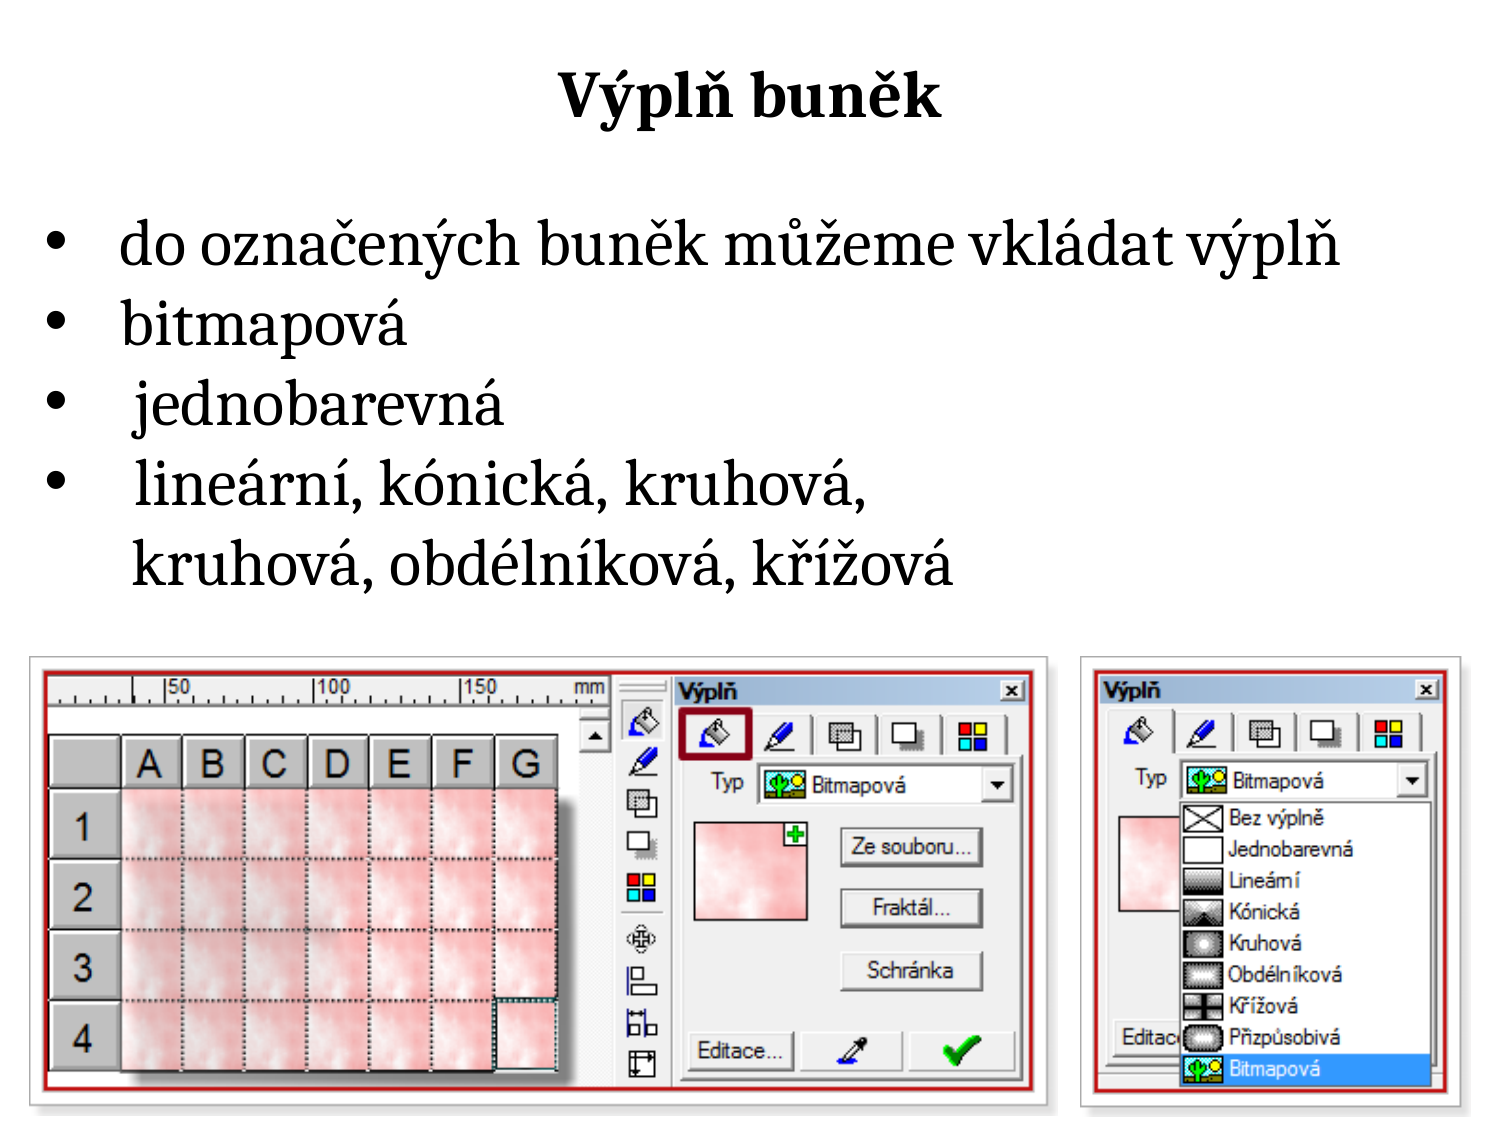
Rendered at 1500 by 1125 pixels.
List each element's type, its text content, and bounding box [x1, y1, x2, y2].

text_box do označených buněk můžeme vkládat výplň bitmapová jednobarevná lineární, kónická, kruhová, kruhová, obdélníková, křížová [0, 191, 1500, 607]
picture [1080, 656, 1471, 1117]
picture [29, 656, 1058, 1116]
text_box Výplň buněk [0, 42, 1500, 139]
